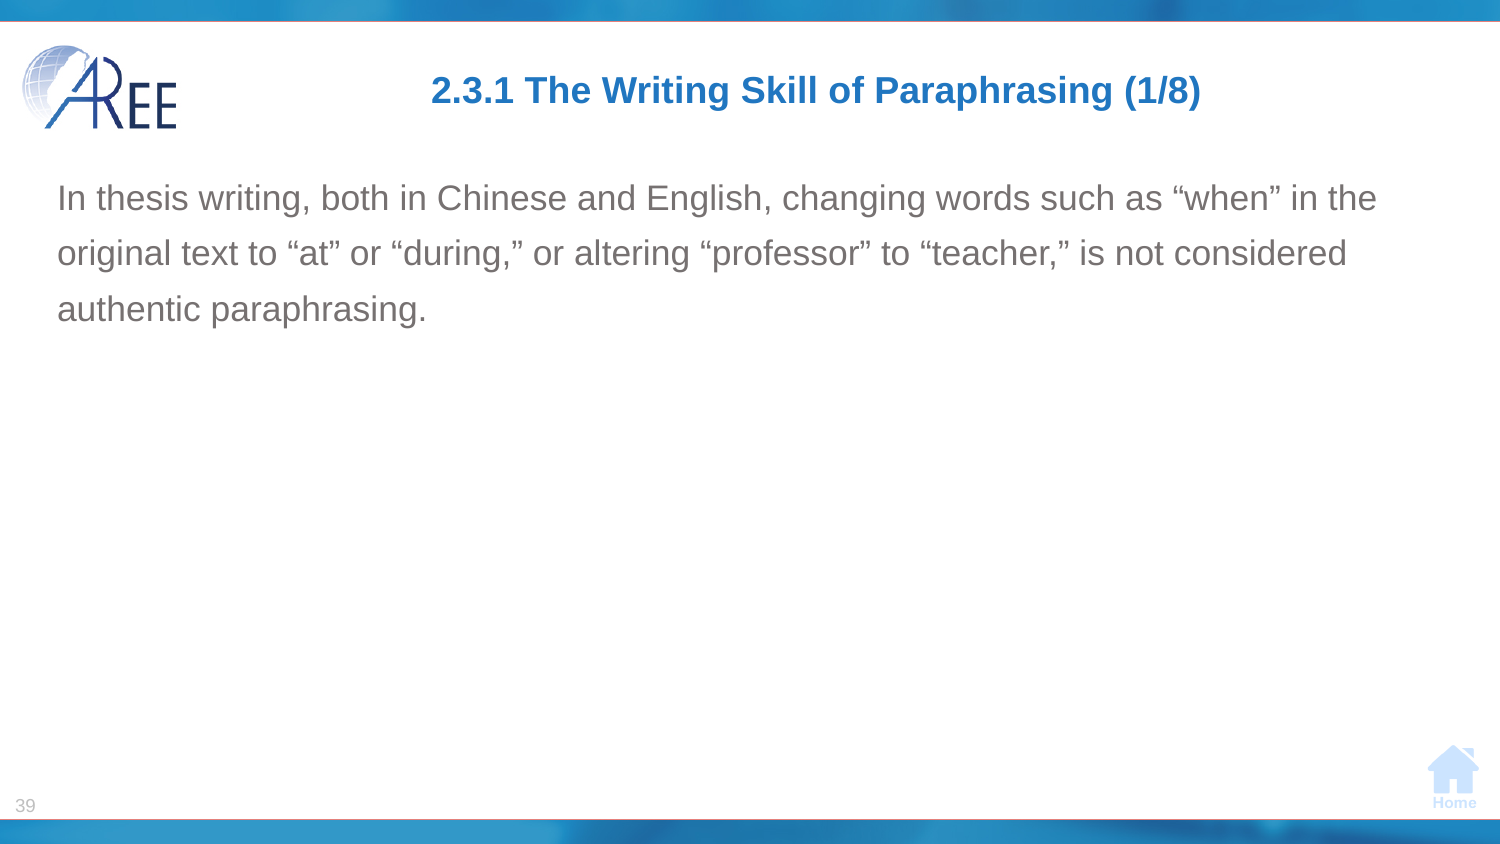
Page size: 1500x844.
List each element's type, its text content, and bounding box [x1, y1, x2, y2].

text_box 39 [0, 782, 338, 827]
list In thesis writing, both in Chinese and English, changing words such as “when” in the original text to “at” or “during,” or altering “professor” to “teacher,” is not considered authentic paraphrasing. [42, 154, 1465, 783]
title 2.3.1 The Writing Skill of Paraphrasing (1/8) [415, 63, 1466, 155]
